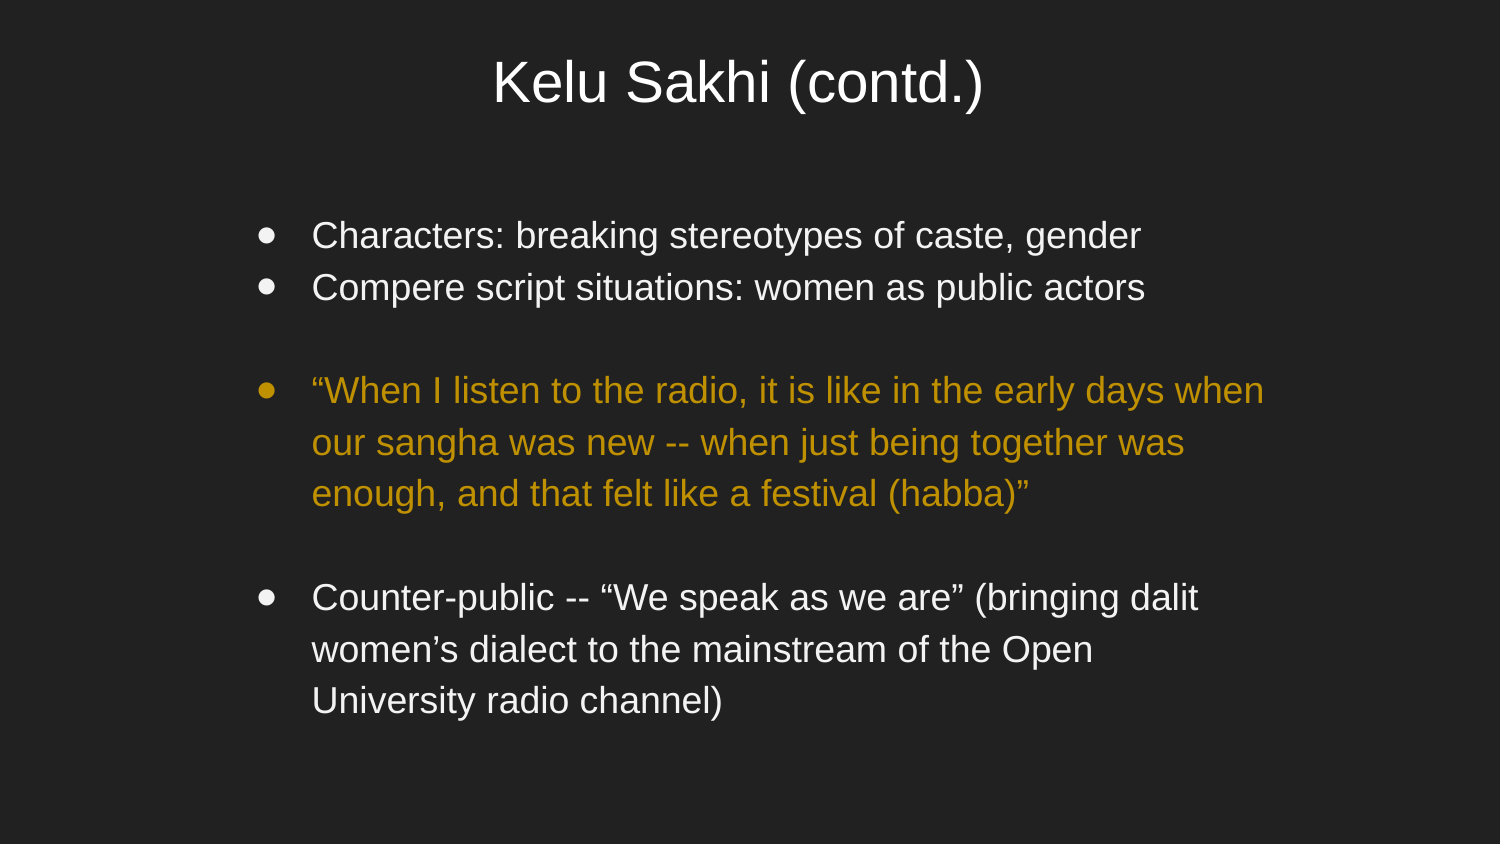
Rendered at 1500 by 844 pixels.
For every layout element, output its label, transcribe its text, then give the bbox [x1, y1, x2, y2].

list Characters: breaking stereotypes of caste, gender Compere script situations: women as public actors “When I listen to the radio, it is like in the early days when our sangha was new -- when just being together was enough, and that felt like a festival (habba)” Counter-public -- “We speak as we are” (bringing dalit women’s dialect to the mainstream of the Open University radio channel) [221, 189, 1284, 750]
title Kelu Sakhi (contd.) [40, 29, 1439, 124]
